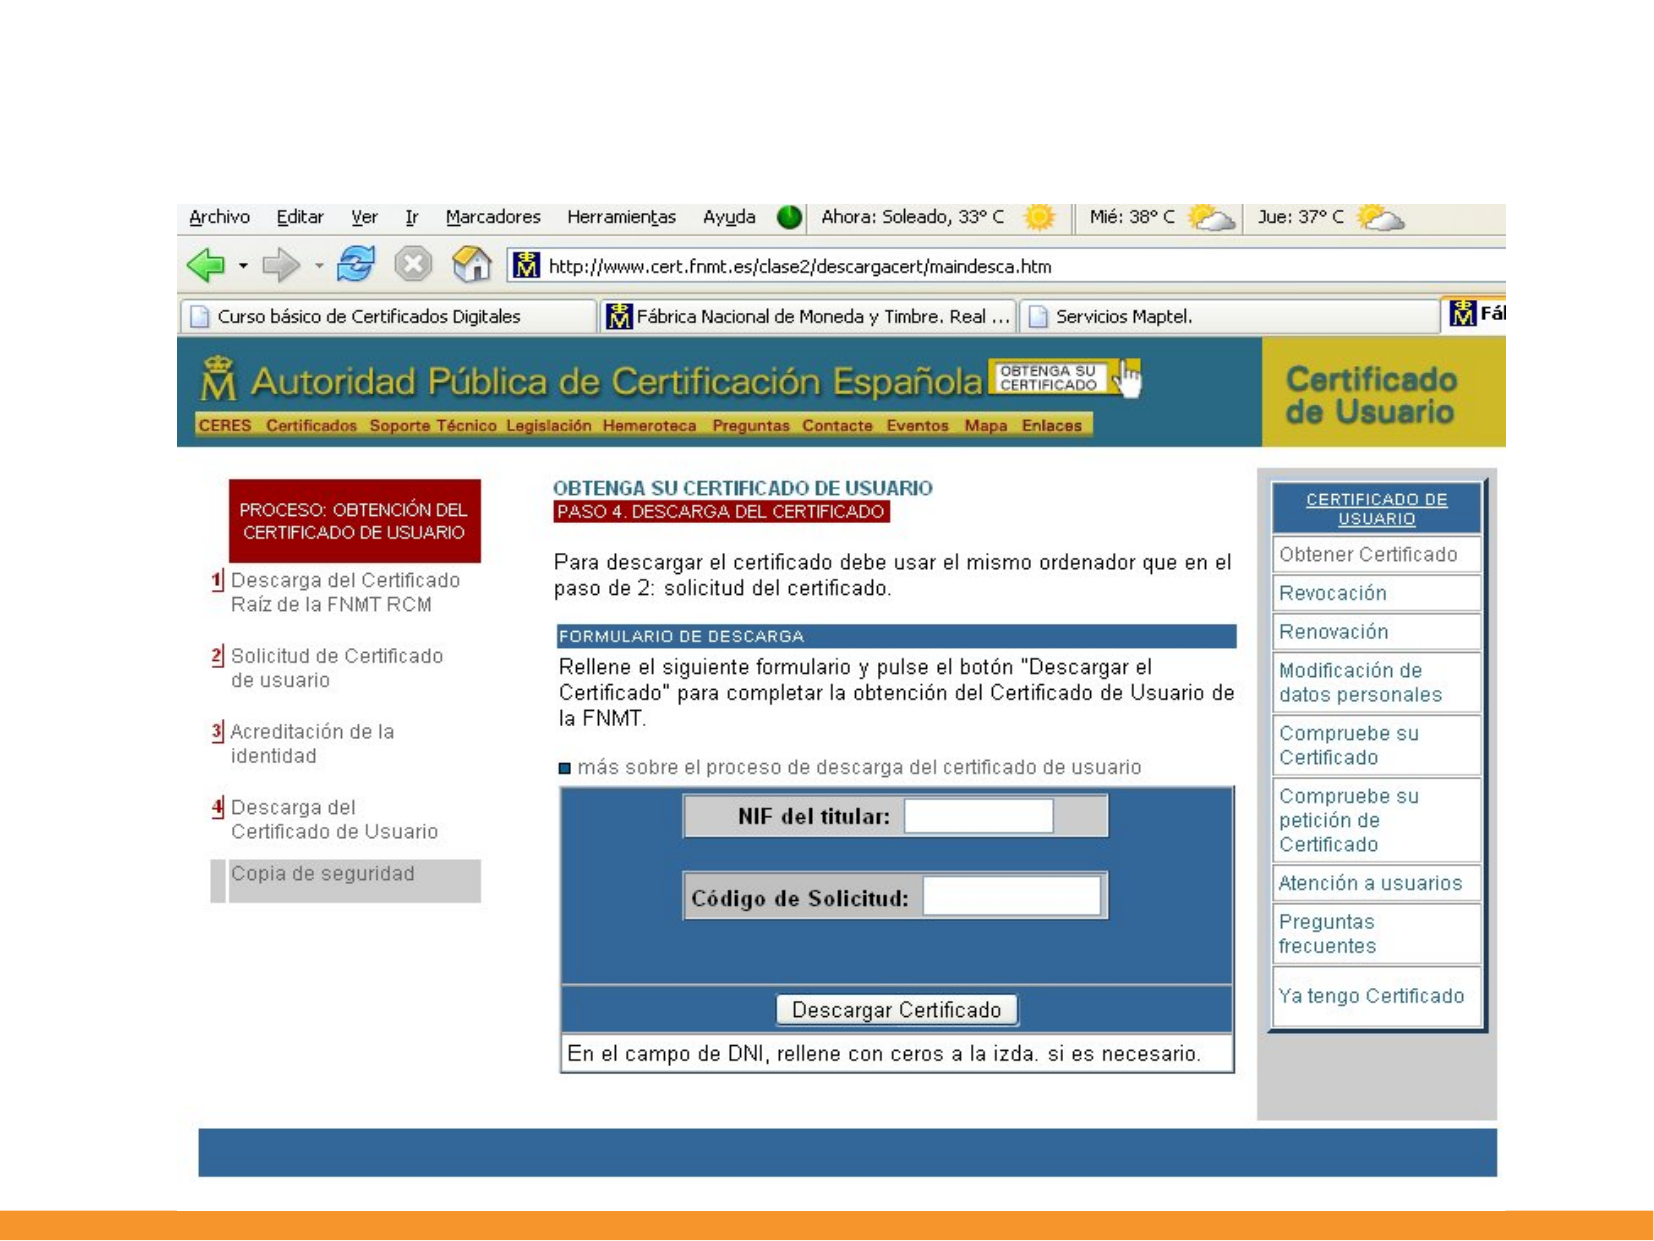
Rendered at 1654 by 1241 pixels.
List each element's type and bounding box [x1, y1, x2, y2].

picture [177, 204, 1506, 1211]
